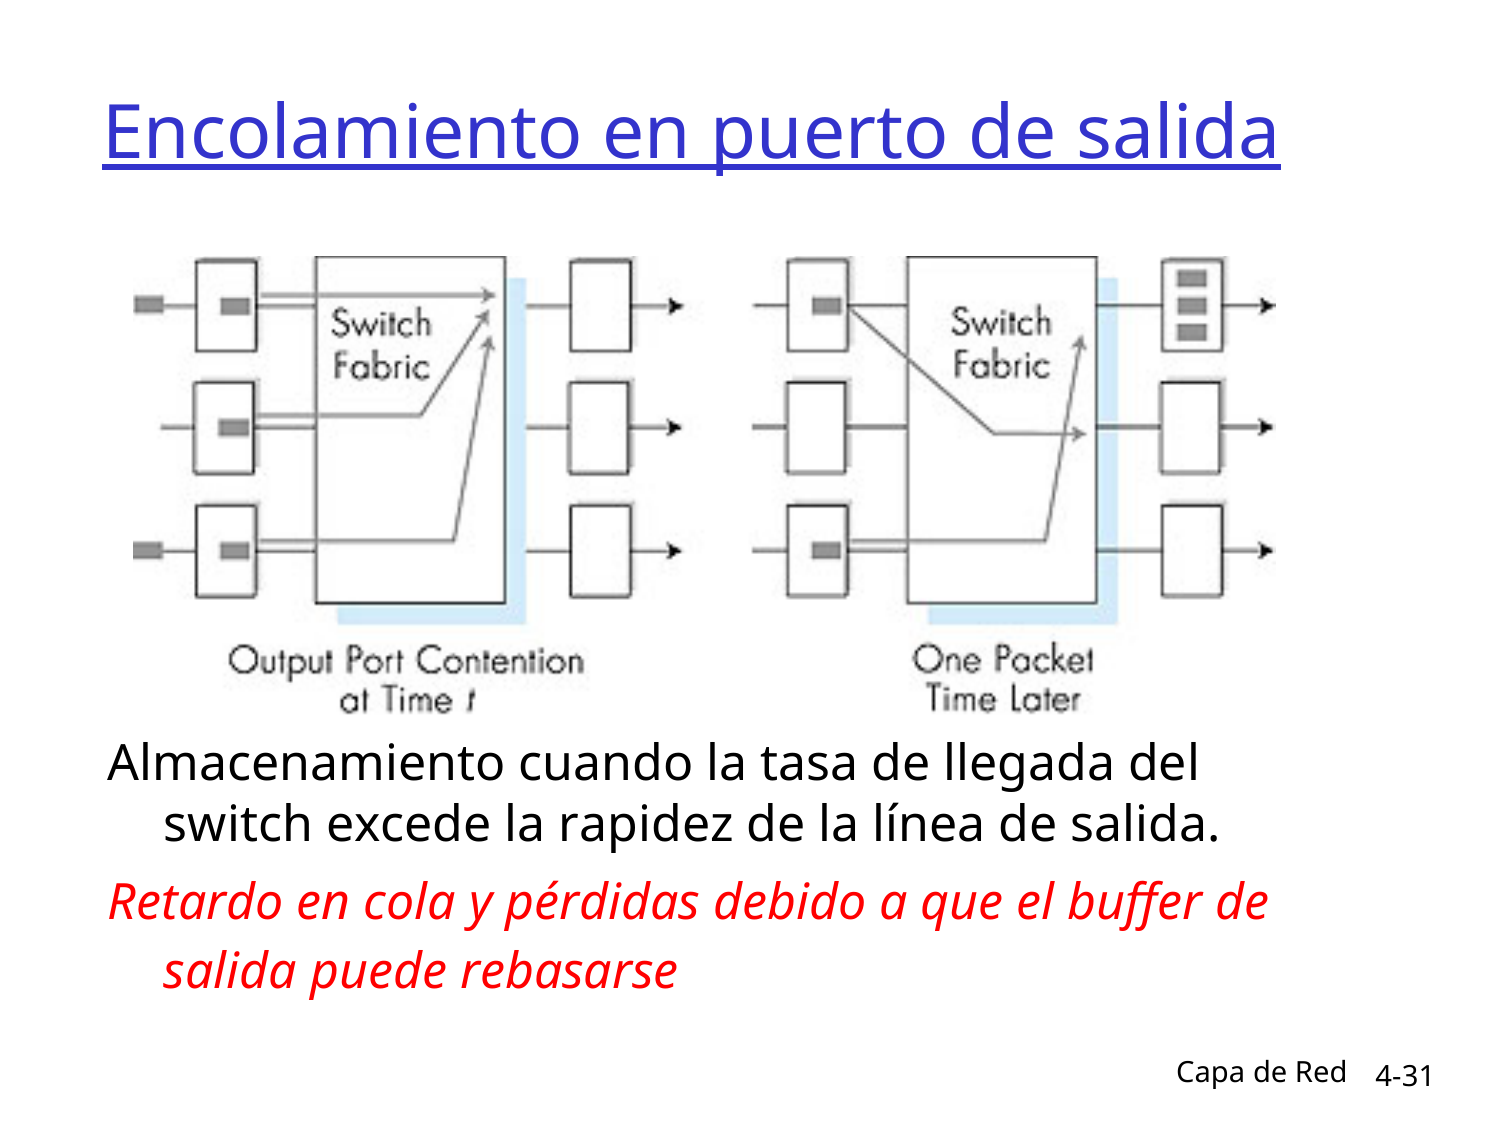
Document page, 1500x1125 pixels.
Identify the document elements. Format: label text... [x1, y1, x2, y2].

picture [133, 256, 1276, 723]
list Almacenamiento cuando la tasa de llegada del switch excede la rapidez de la línea de salida. Retardo en cola y pérdidas debido a que el buffer de salida puede rebasarse [93, 723, 1369, 1028]
title Encolamiento en puerto de salida [87, 37, 1363, 225]
